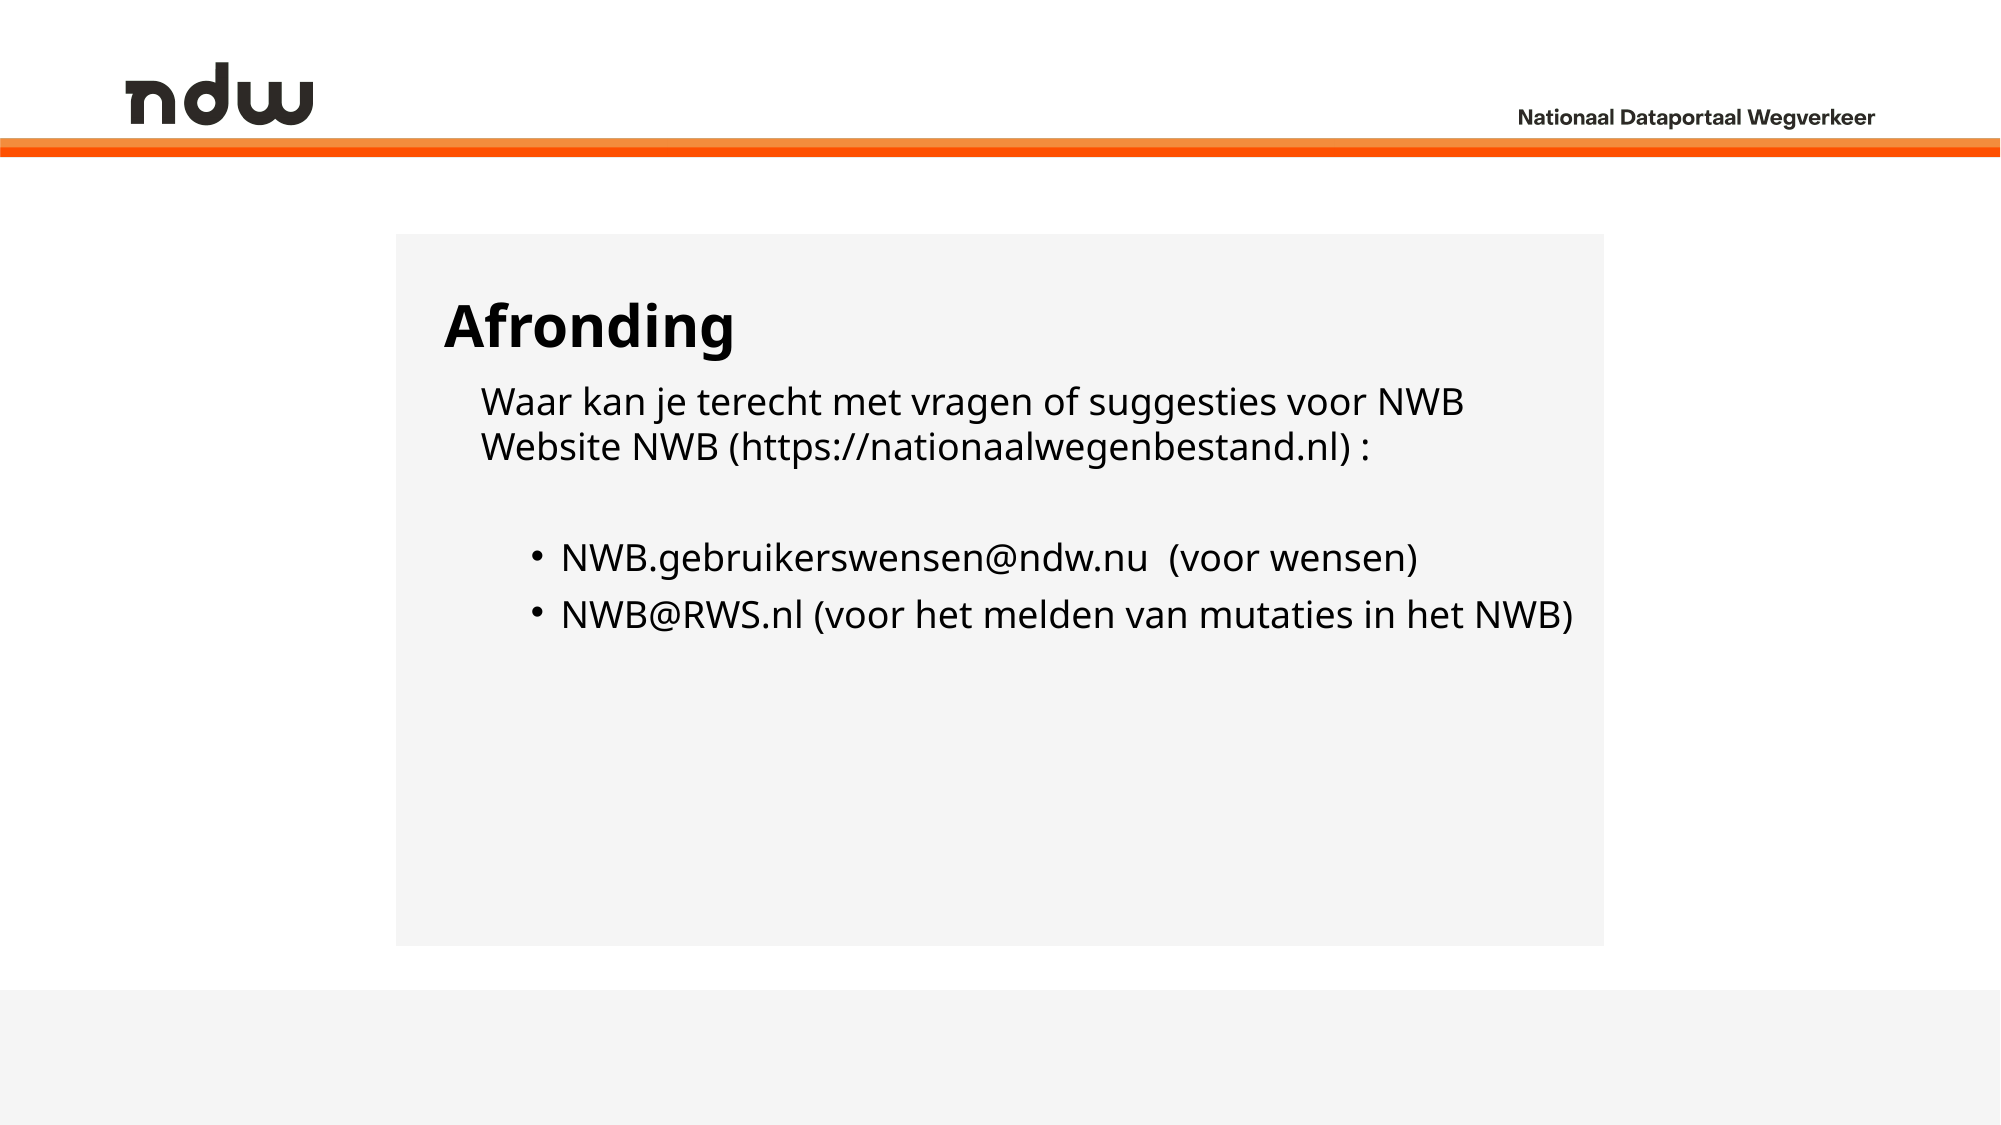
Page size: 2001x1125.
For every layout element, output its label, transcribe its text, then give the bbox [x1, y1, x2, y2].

list Waar kan je terecht met vragen of suggesties voor NWB Website NWB (https://nationaalwegenbestand.nl) : NWB.gebruikerswensen@ndw.nu (voor wensen) NWB@RWS.nl (voor het melden van mutaties in het NWB) [428, 370, 1597, 928]
title Afronding [429, 289, 1598, 383]
